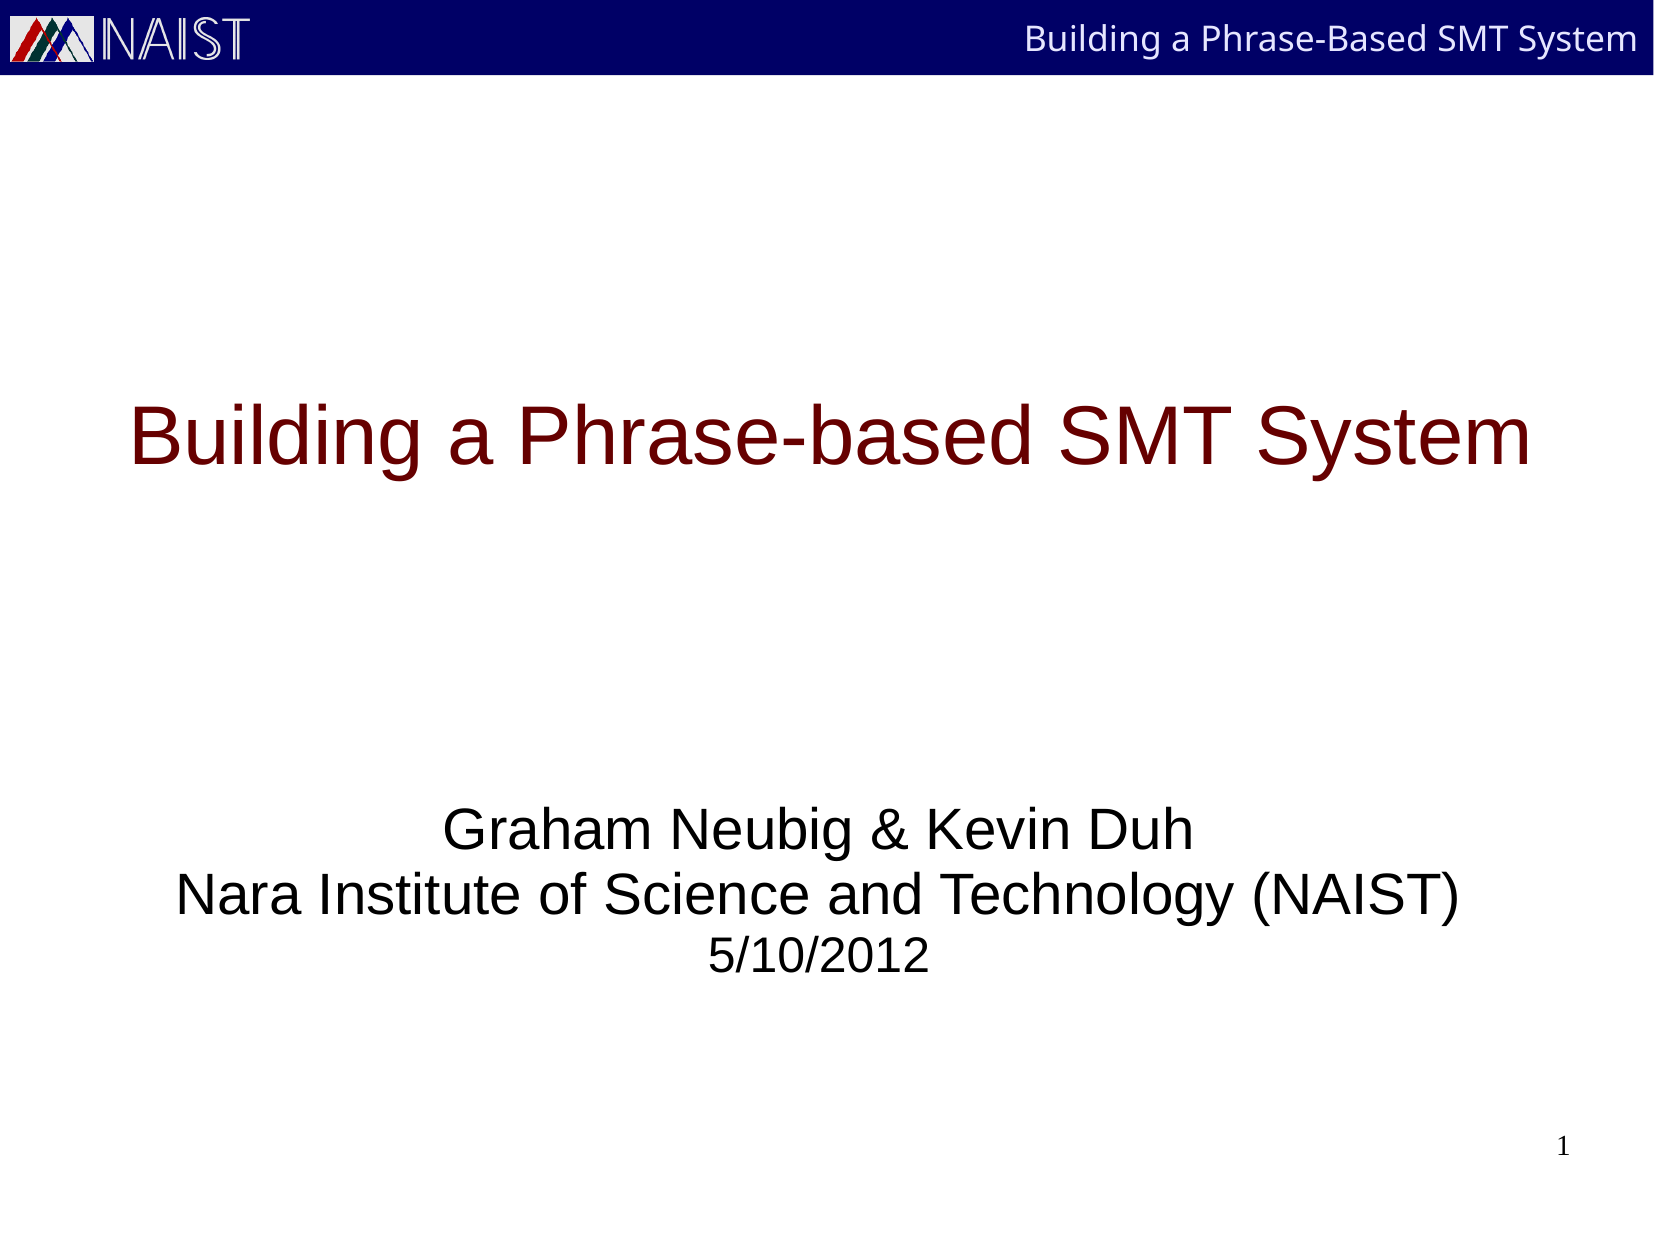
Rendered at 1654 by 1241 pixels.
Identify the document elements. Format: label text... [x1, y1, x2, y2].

picture [10, 16, 94, 62]
picture [102, 17, 251, 60]
subtitle Graham Neubig & Kevin Duh Nara Institute of Science and Technology (NAIST) 5/10/2012 [75, 780, 1564, 999]
title Building a Phrase-based SMT System [86, 339, 1576, 533]
